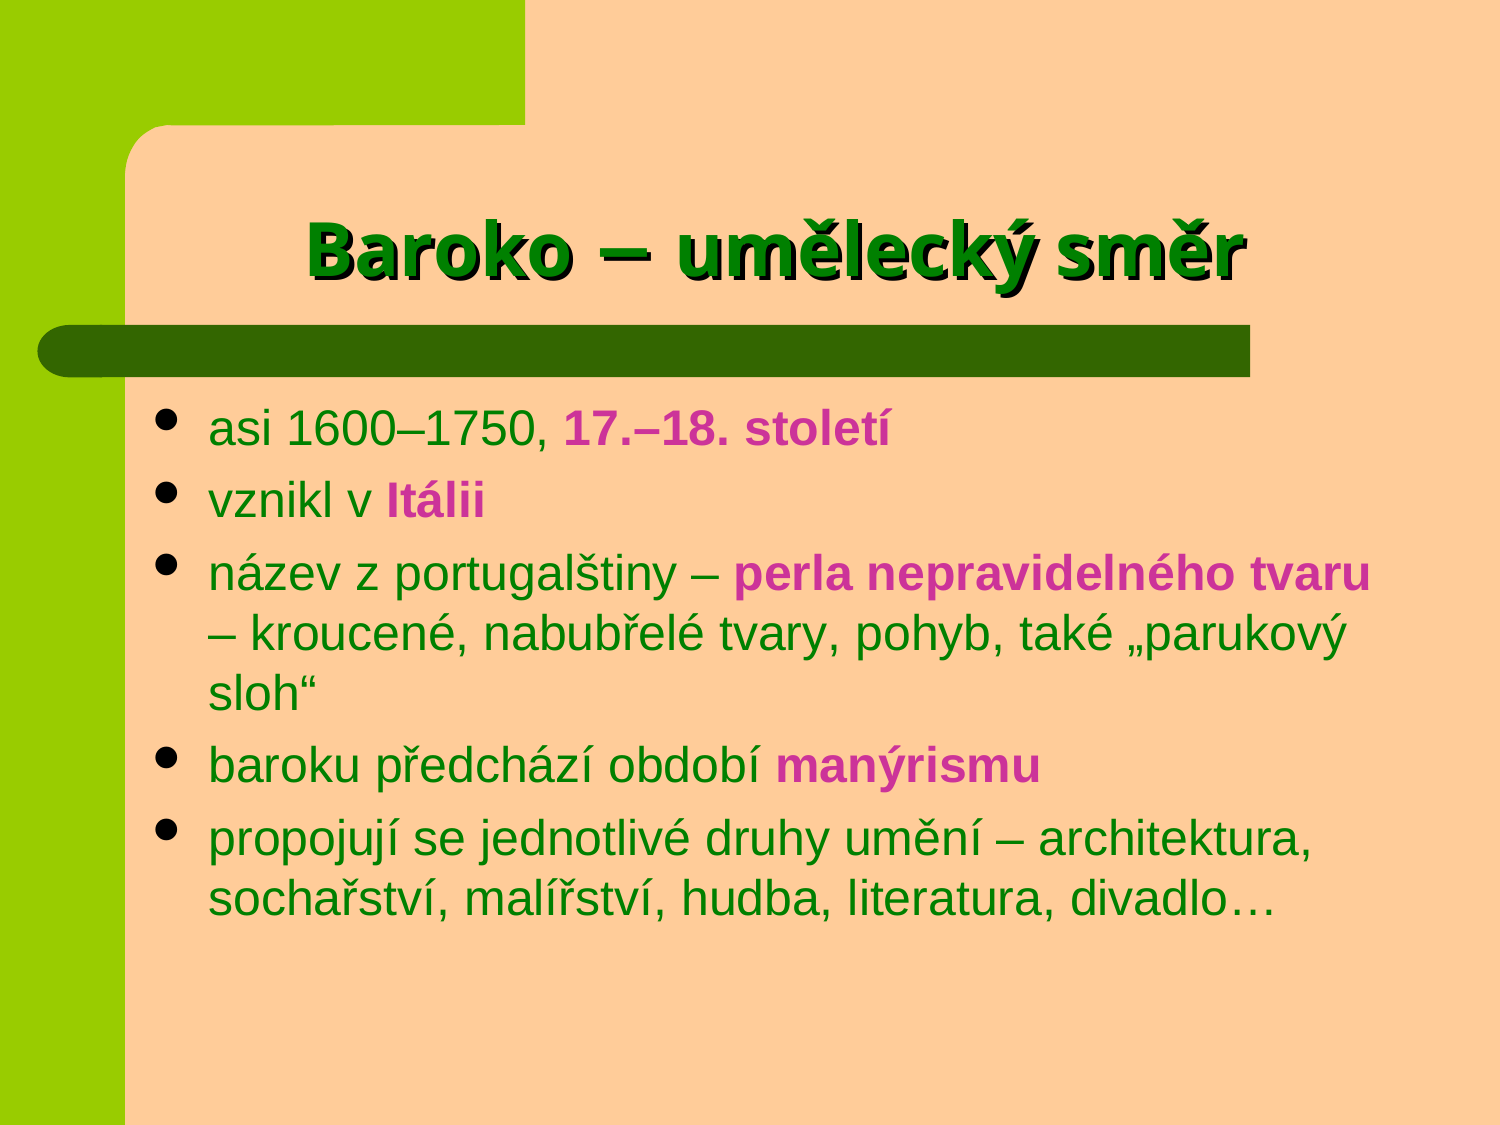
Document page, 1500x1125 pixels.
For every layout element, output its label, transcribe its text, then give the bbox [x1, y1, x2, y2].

list asi 1600–1750, 17.–18. století vznikl v Itálii název z portugalštiny – perla nepravidelného tvaru – kroucené, nabubřelé tvary, pohyb, také „parukový sloh“ baroku předchází období manýrismu propojují se jednotlivé druhy umění – architektura, sochařství, malířství, hudba, literatura, divadlo… [137, 387, 1400, 999]
title Baroko − umělecký směr [136, 136, 1414, 301]
